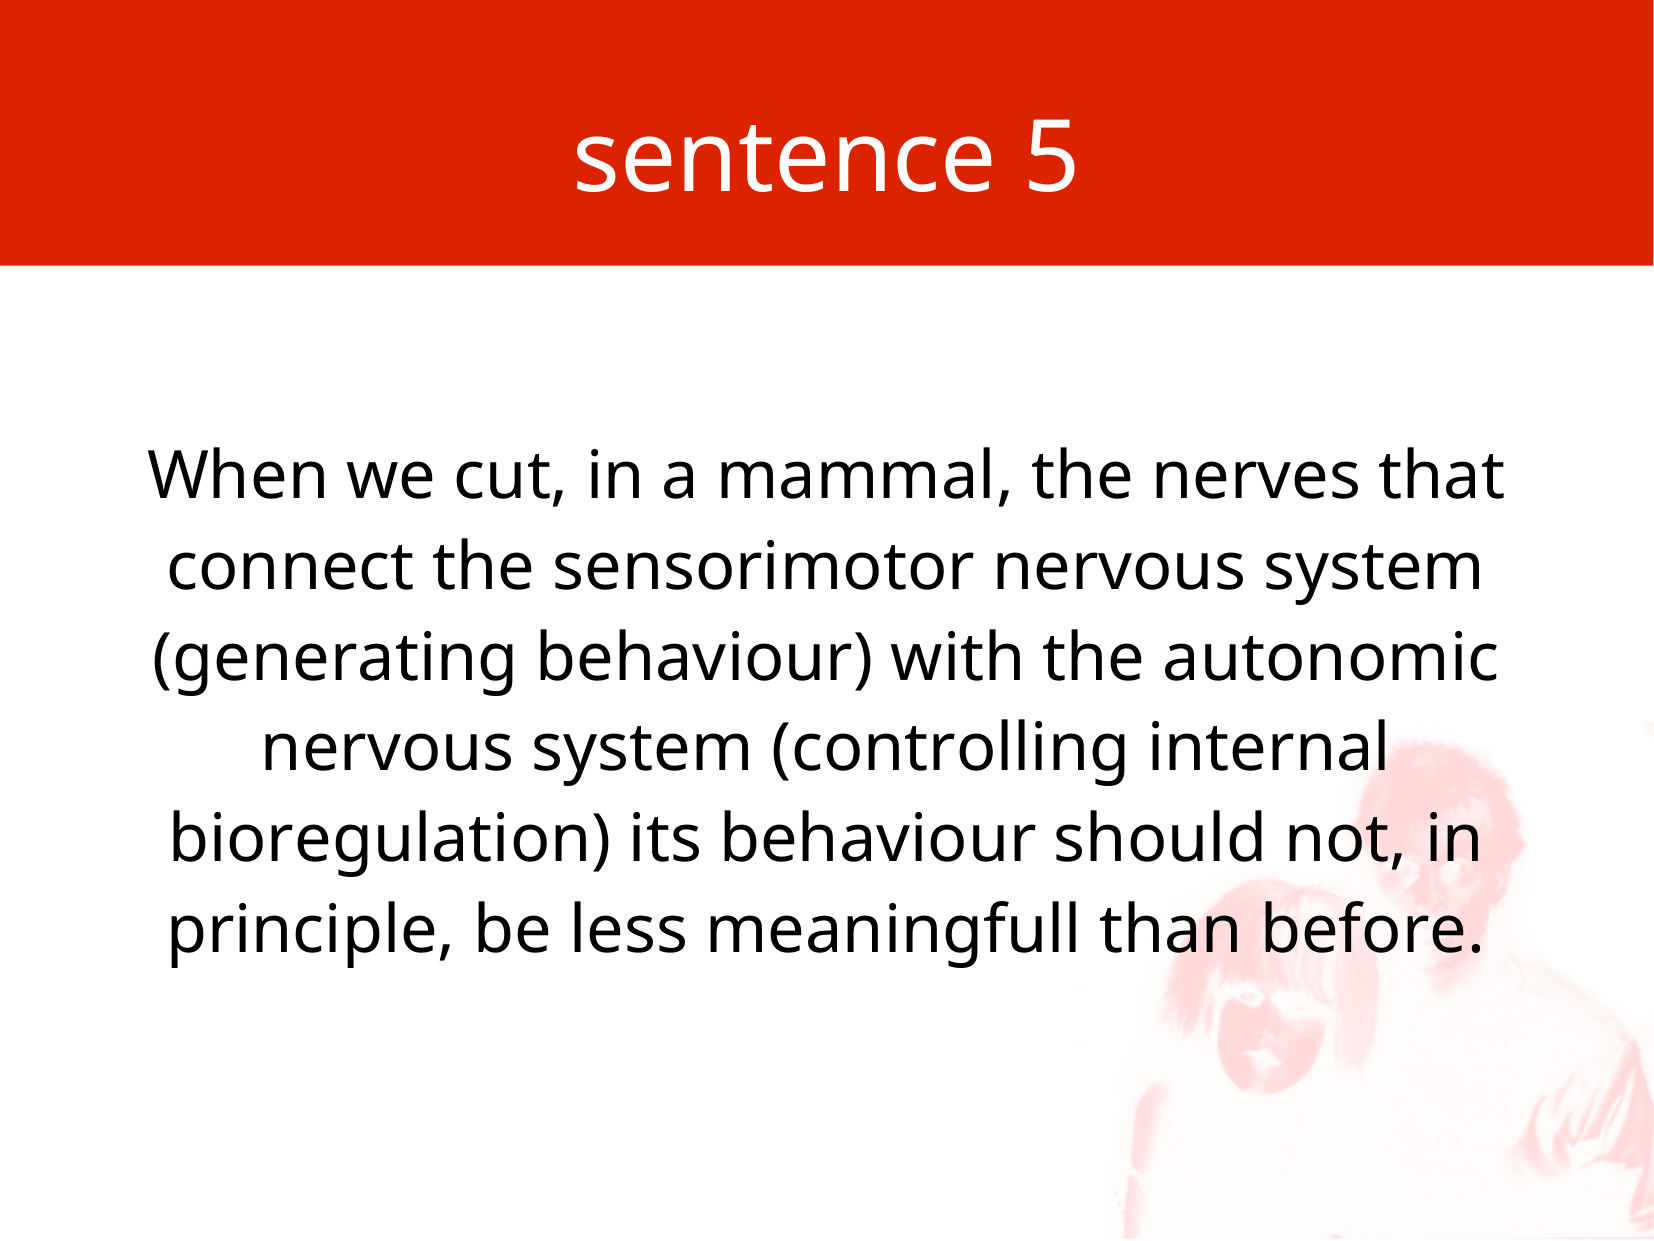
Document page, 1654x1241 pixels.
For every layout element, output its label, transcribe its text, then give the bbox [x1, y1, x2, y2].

subtitle When we cut, in a mammal, the nerves that connect the sensorimotor nervous system (generating behaviour) with the autonomic nervous system (controlling internal bioregulation) its behaviour should not, in principle, be less meaningfull than before. [82, 290, 1571, 1109]
text_box [0, 0, 1654, 266]
title sentence 5 [82, 49, 1571, 257]
picture [0, 266, 1654, 1241]
